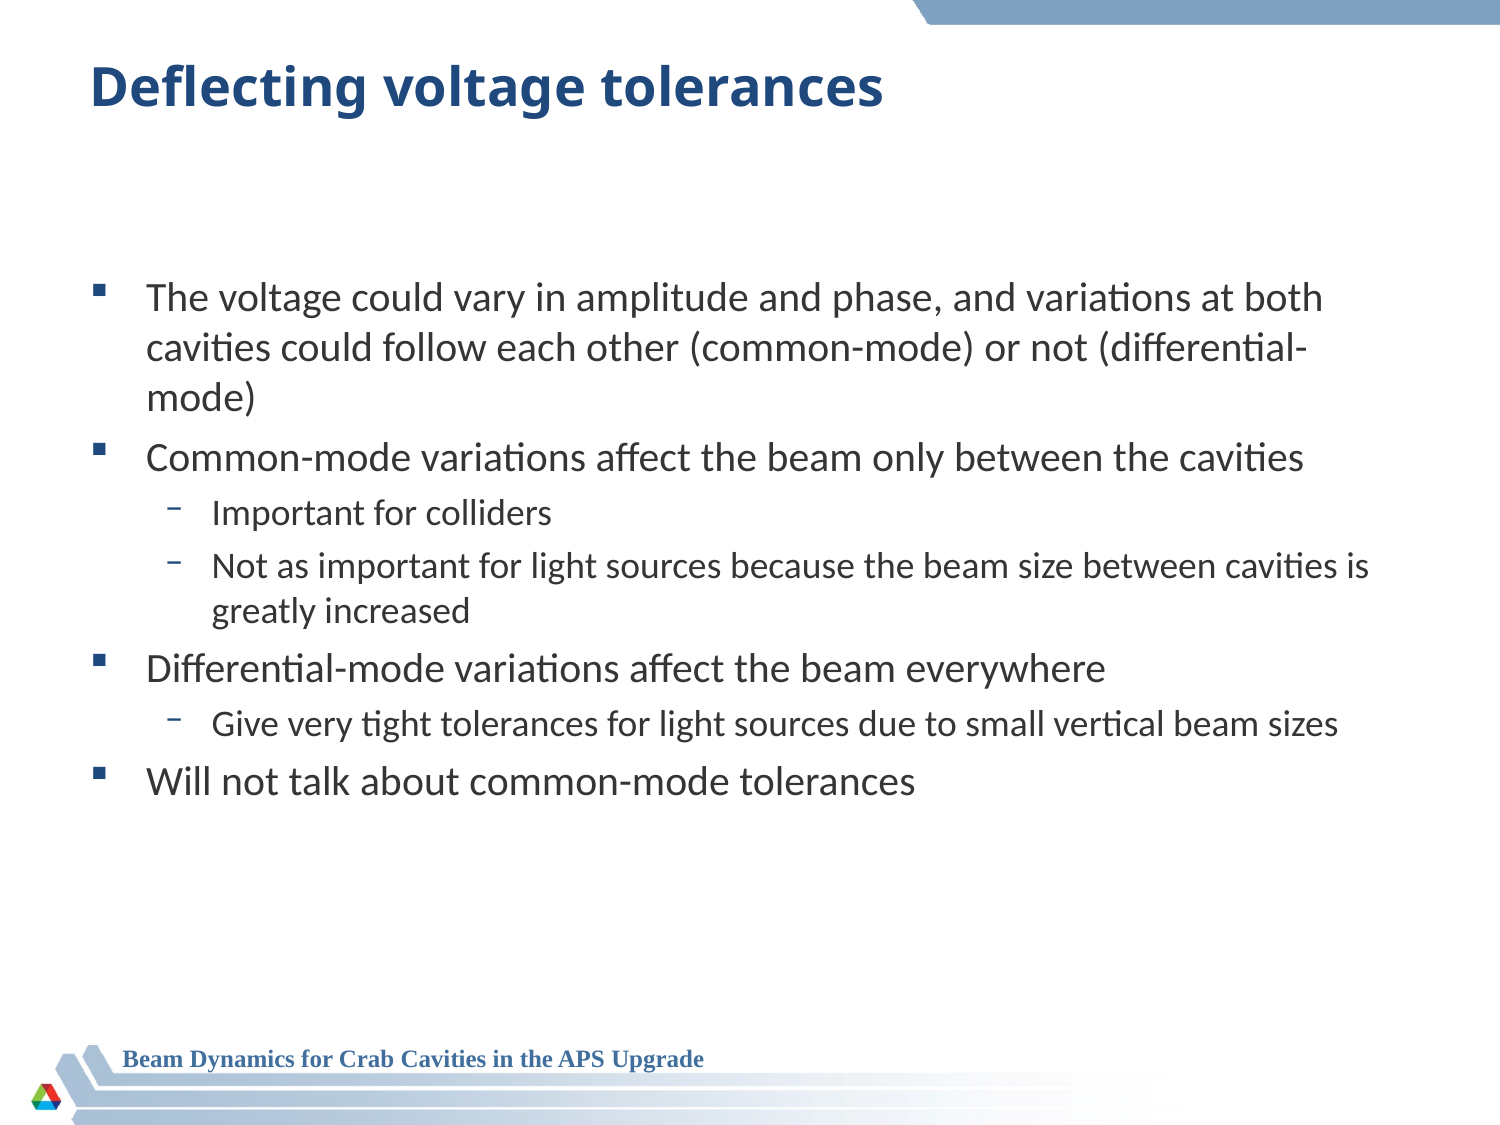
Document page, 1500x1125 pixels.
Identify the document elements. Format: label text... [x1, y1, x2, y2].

picture [0, 0, 1500, 26]
picture [0, 1037, 1500, 1125]
list The voltage could vary in amplitude and phase, and variations at both cavities could follow each other (common-mode) or not (differential-mode) Common-mode variations affect the beam only between the cavities Important for colliders Not as important for light sources because the beam size between cavities is greatly increased Differential-mode variations affect the beam everywhere Give very tight tolerances for light sources due to small vertical beam sizes Will not talk about common-mode tolerances [75, 262, 1426, 1021]
title Deflecting voltage tolerances [75, 45, 1426, 233]
